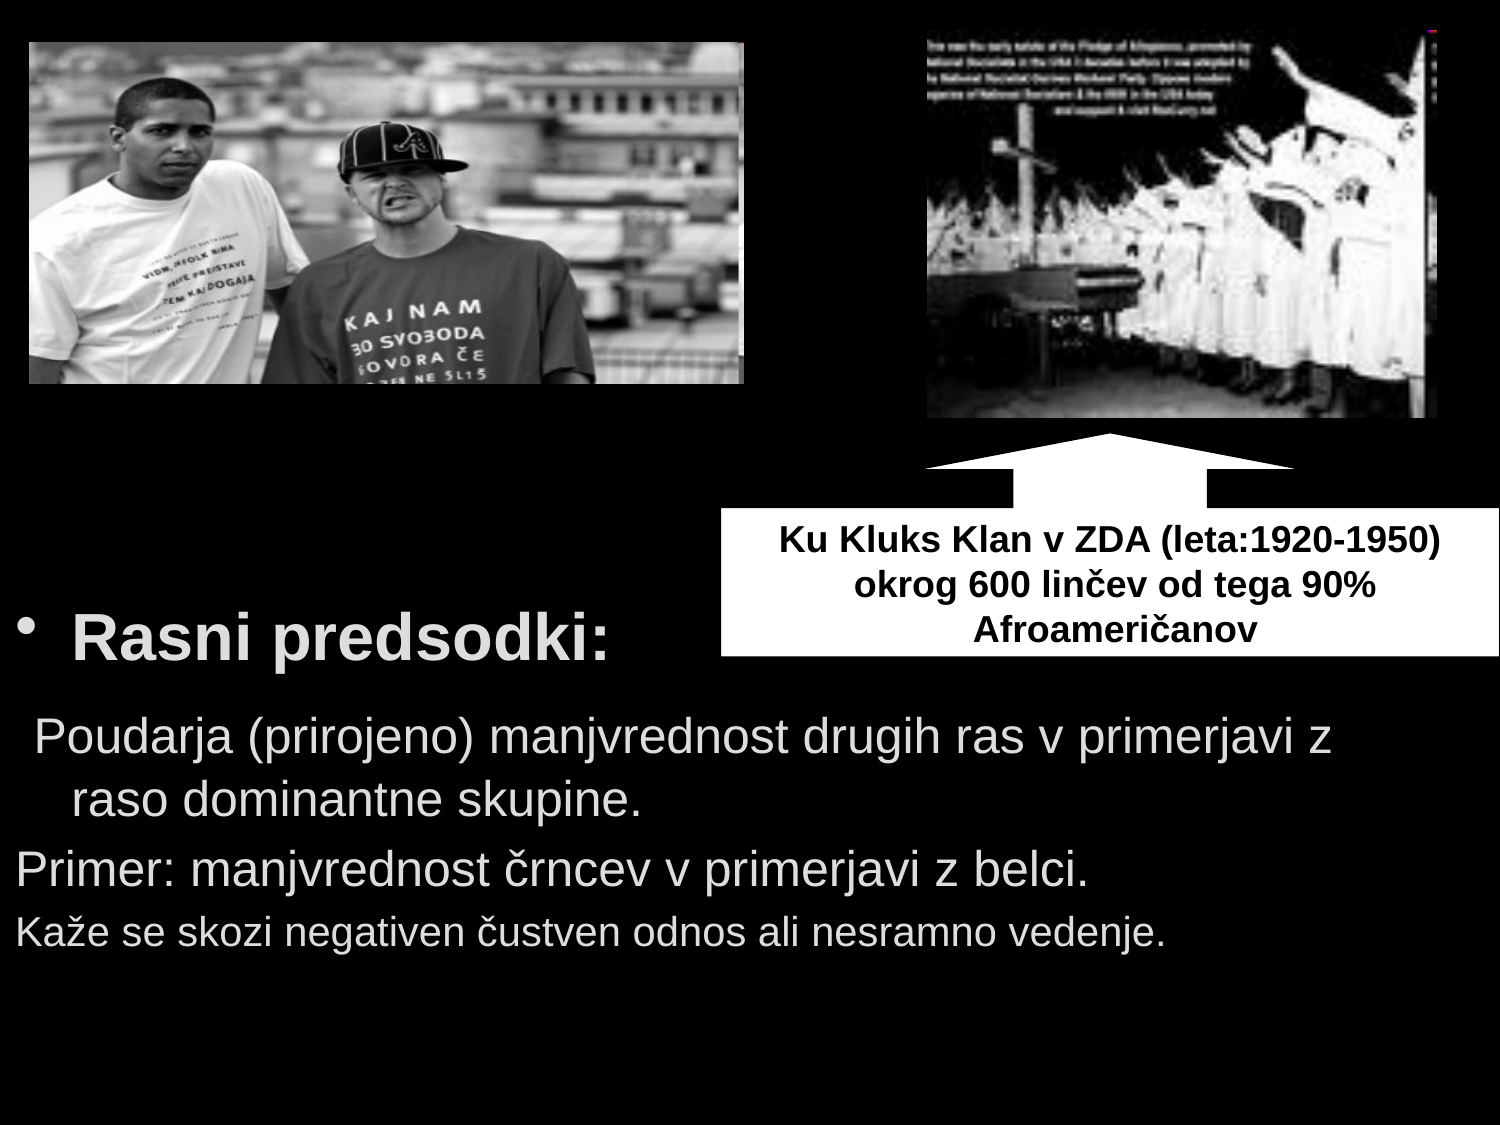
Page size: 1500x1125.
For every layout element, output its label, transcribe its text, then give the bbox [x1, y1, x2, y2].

picture [927, 30, 1437, 418]
text_box Ku Kluks Klan v ZDA (leta:1920-1950) okrog 600 linčev od tega 90% Afroameričanov [720, 432, 1500, 658]
list Rasni predsodki: Poudarja (prirojeno) manjvrednost drugih ras v primerjavi z raso dominantne skupine. Primer: manjvrednost črncev v primerjavi z belci. Kaže se skozi negativen čustven odnos ali nesramno vedenje. [0, 586, 1350, 1125]
picture [29, 42, 744, 384]
